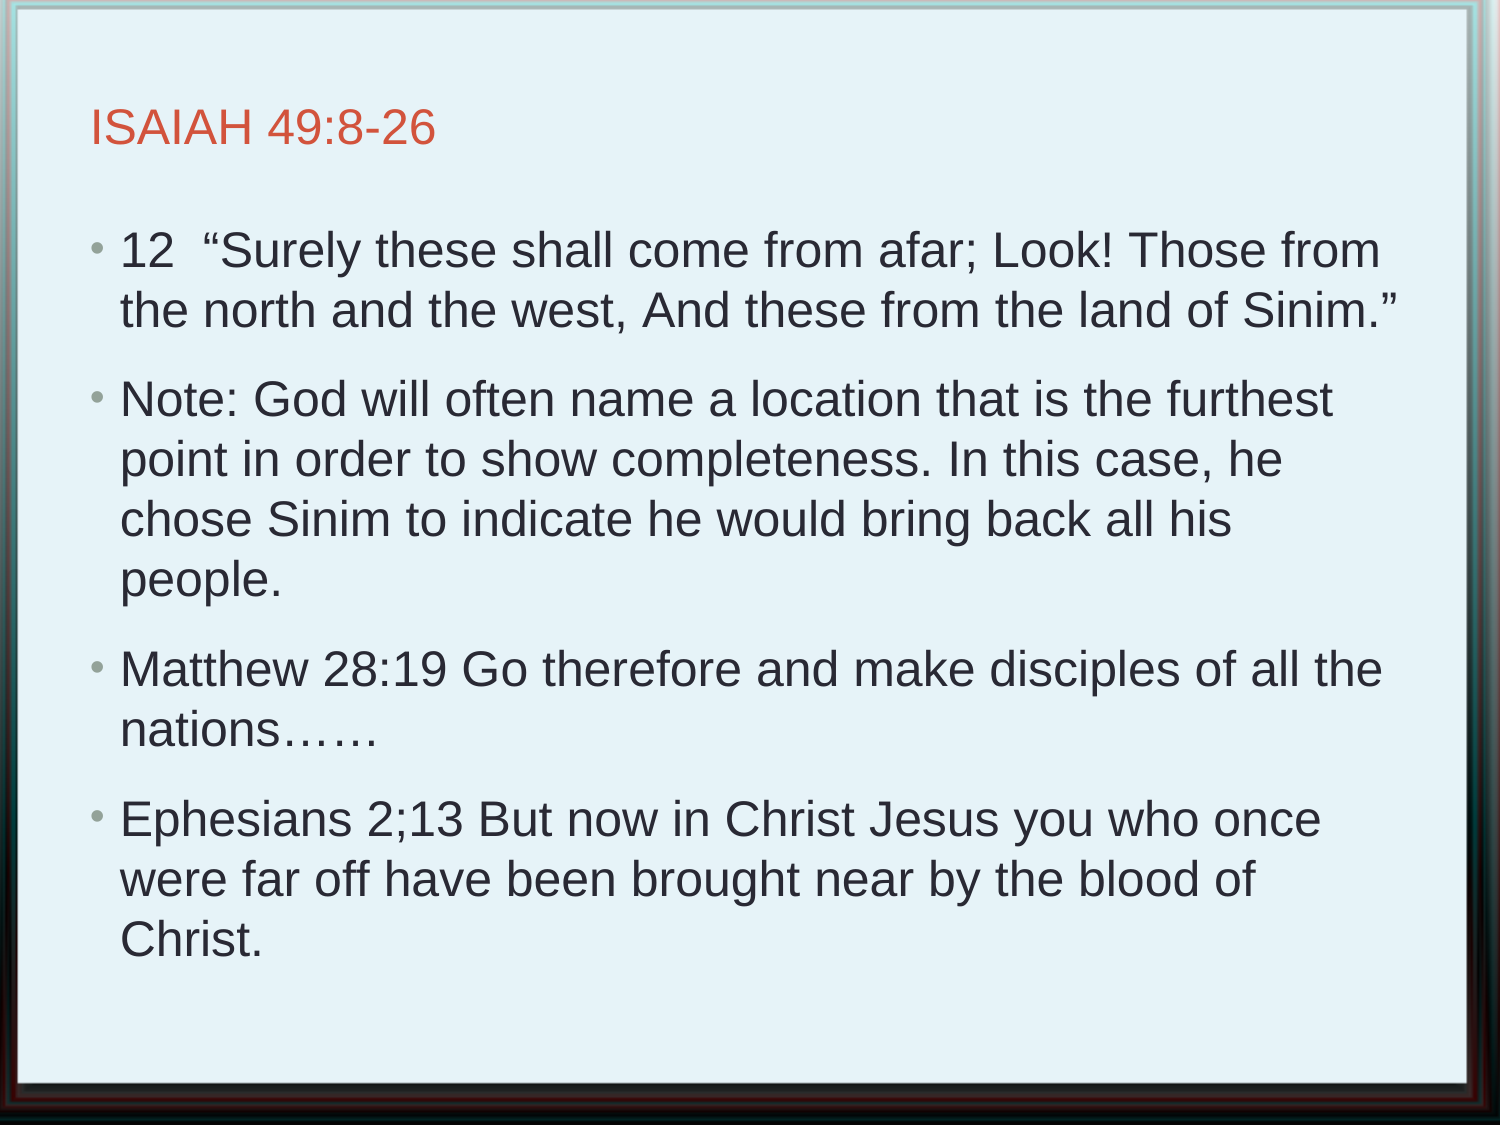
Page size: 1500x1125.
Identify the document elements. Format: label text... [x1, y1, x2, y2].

list 12 “Surely these shall come from afar; Look! Those from the north and the west, And these from the land of Sinim.” Note: God will often name a location that is the furthest point in order to show completeness. In this case, he chose Sinim to indicate he would bring back all his people. Matthew 28:19 Go therefore and make disciples of all the nations…… Ephesians 2;13 But now in Christ Jesus you who once were far off have been brought near by the blood of Christ. [75, 210, 1425, 1010]
picture [0, 0, 1500, 1125]
title ISAIAH 49:8-26 [75, 87, 1425, 210]
